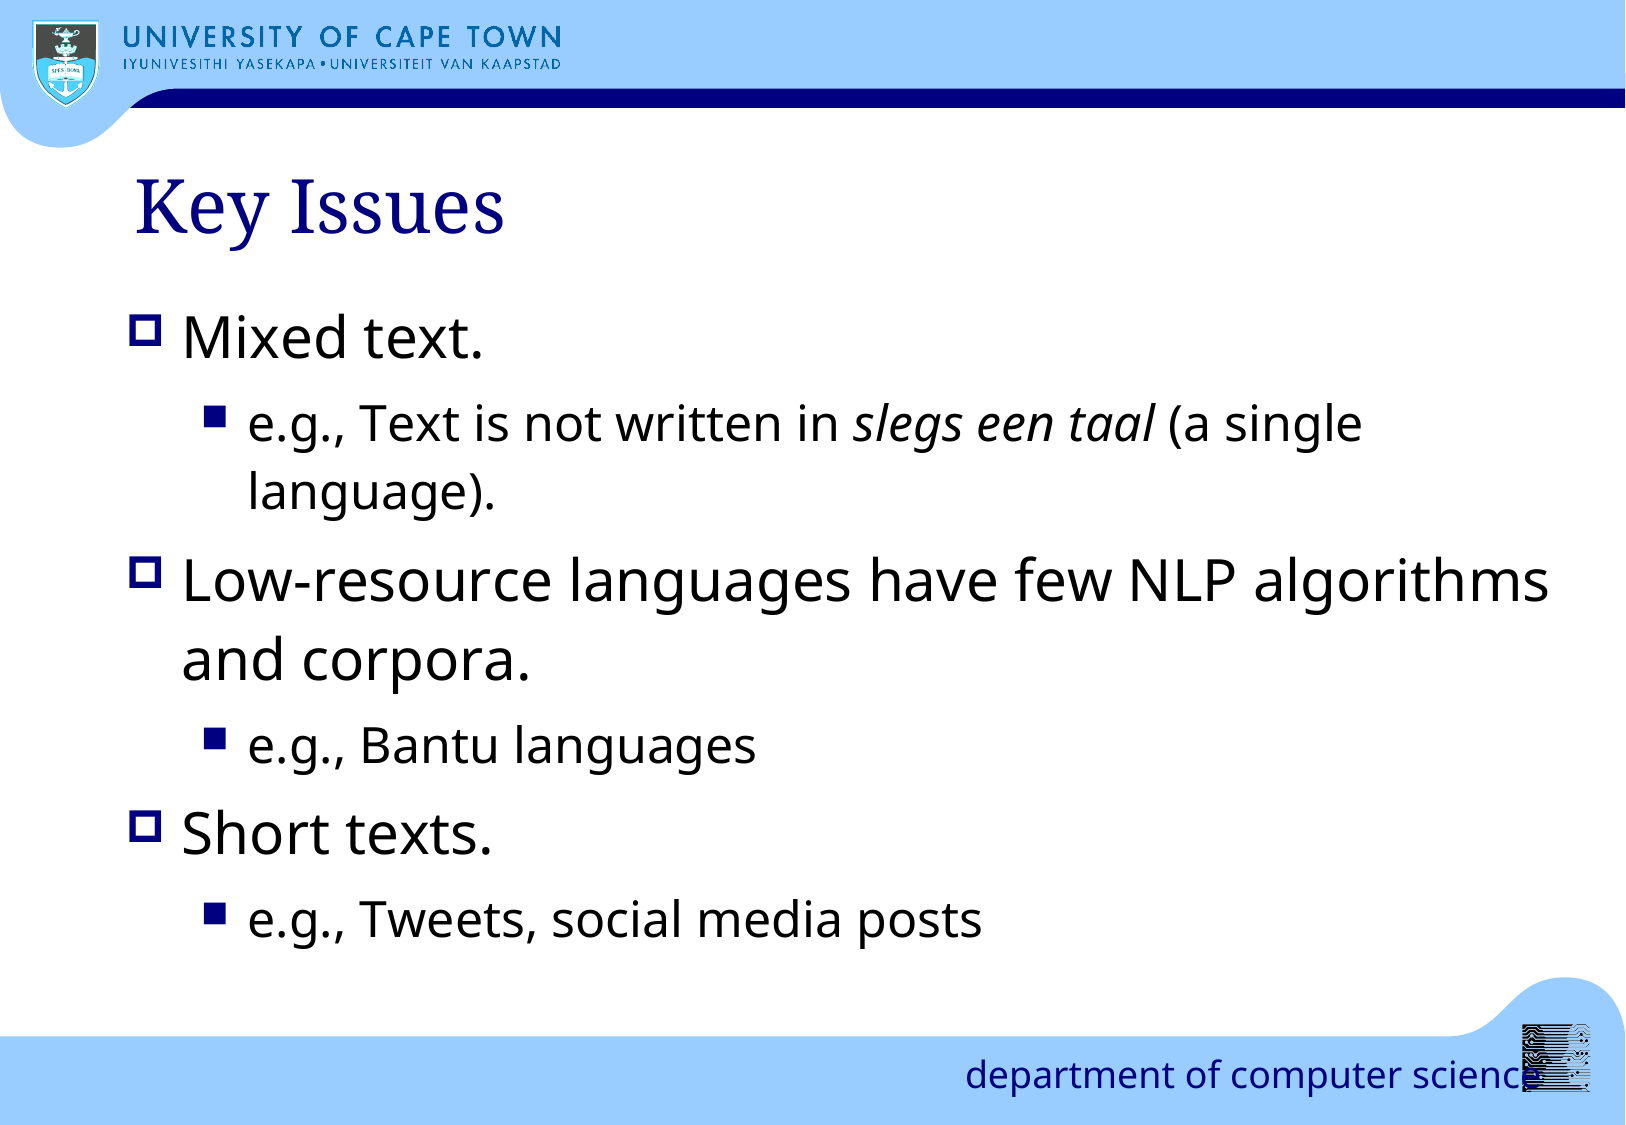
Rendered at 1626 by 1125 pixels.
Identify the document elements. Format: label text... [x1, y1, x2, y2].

picture [1526, 1070, 1536, 1076]
picture [1522, 1024, 1591, 1092]
picture [120, 23, 563, 71]
title Key Issues [134, 140, 1571, 268]
list Mixed text. e.g., Text is not written in slegs een taal (a single language). Low-resource languages have few NLP algorithms and corpora. e.g., Bantu languages Short texts. e.g., Tweets, social media posts [125, 296, 1570, 992]
